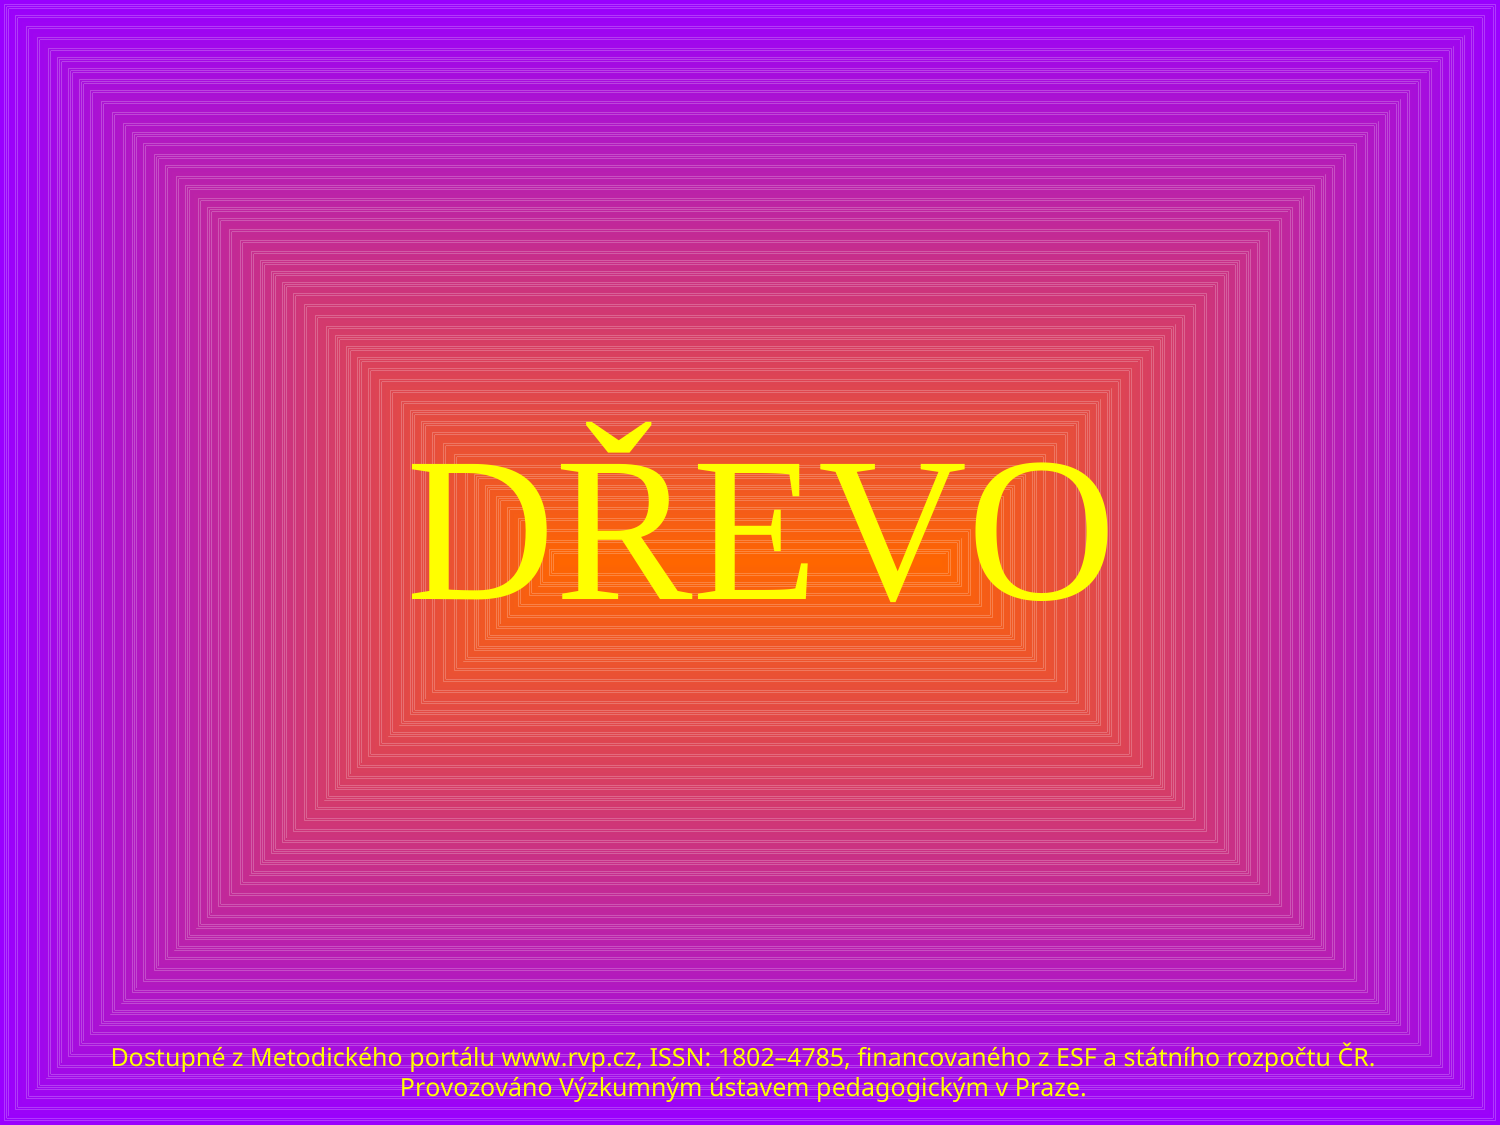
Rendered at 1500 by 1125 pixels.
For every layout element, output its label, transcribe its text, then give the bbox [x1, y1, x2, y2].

text_box Dostupné z Metodického portálu www.rvp.cz, ISSN: 1802–4785, financovaného z ESF a státního rozpočtu ČR. Provozováno Výzkumným ústavem pedagogickým v Praze. [35, 1041, 1454, 1102]
text_box DŘEVO [100, 385, 1424, 649]
